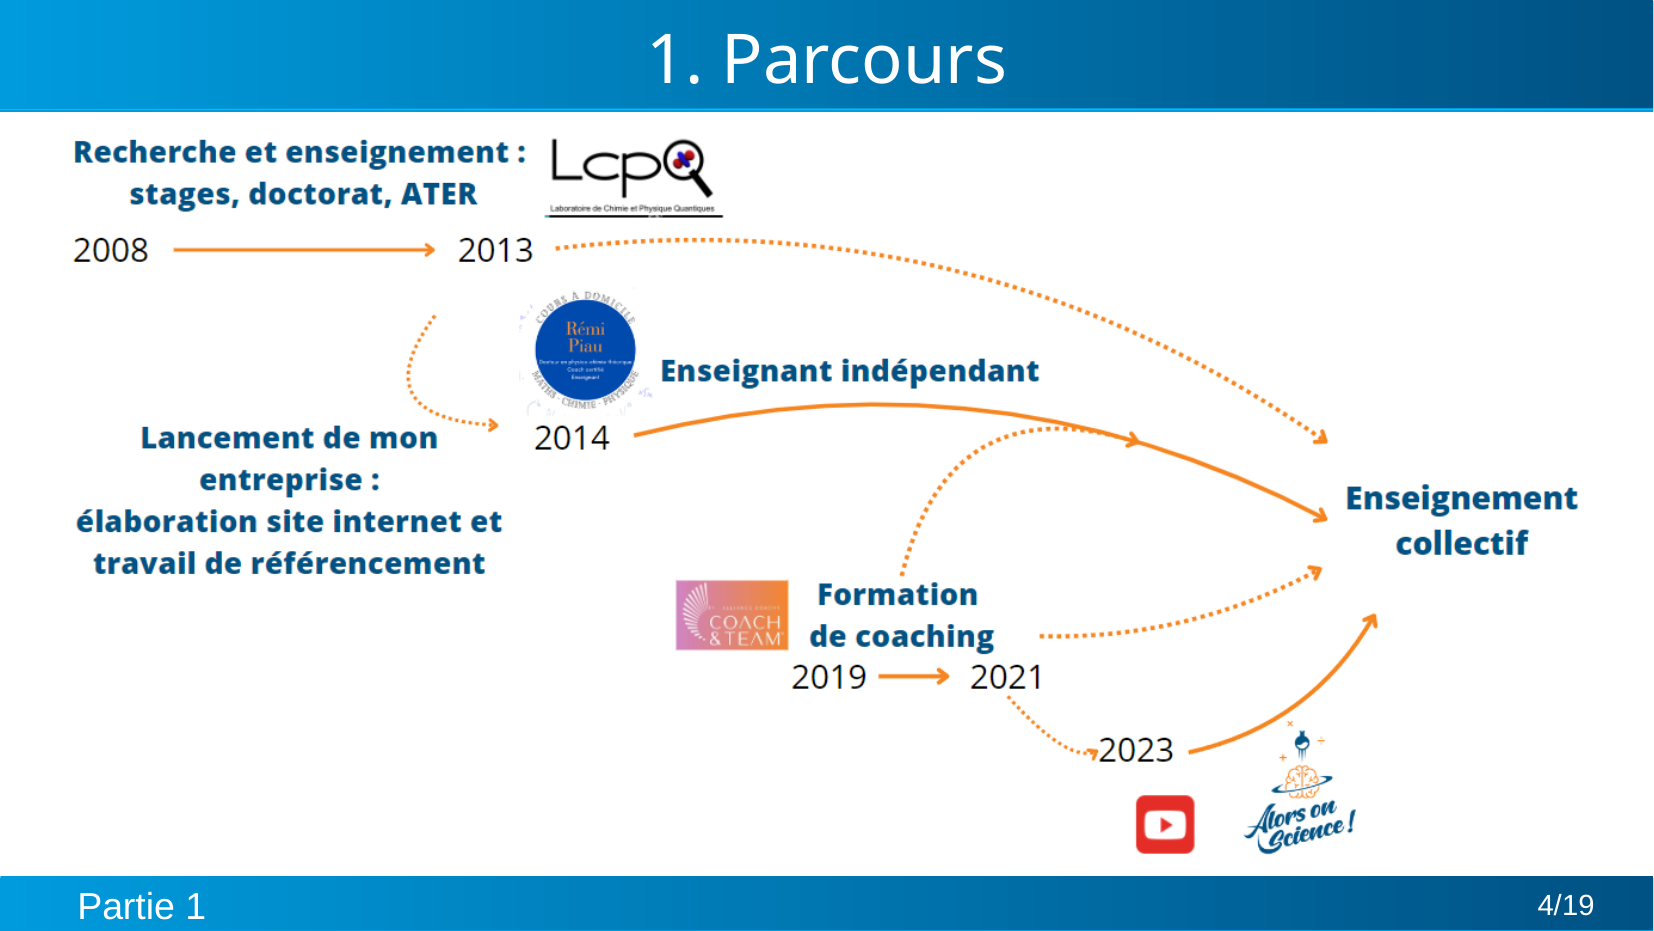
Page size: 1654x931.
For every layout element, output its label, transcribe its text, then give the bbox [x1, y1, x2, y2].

title 1. Parcours [59, 17, 1595, 97]
picture [62, 128, 1590, 867]
text_box Partie 1 [62, 878, 249, 931]
